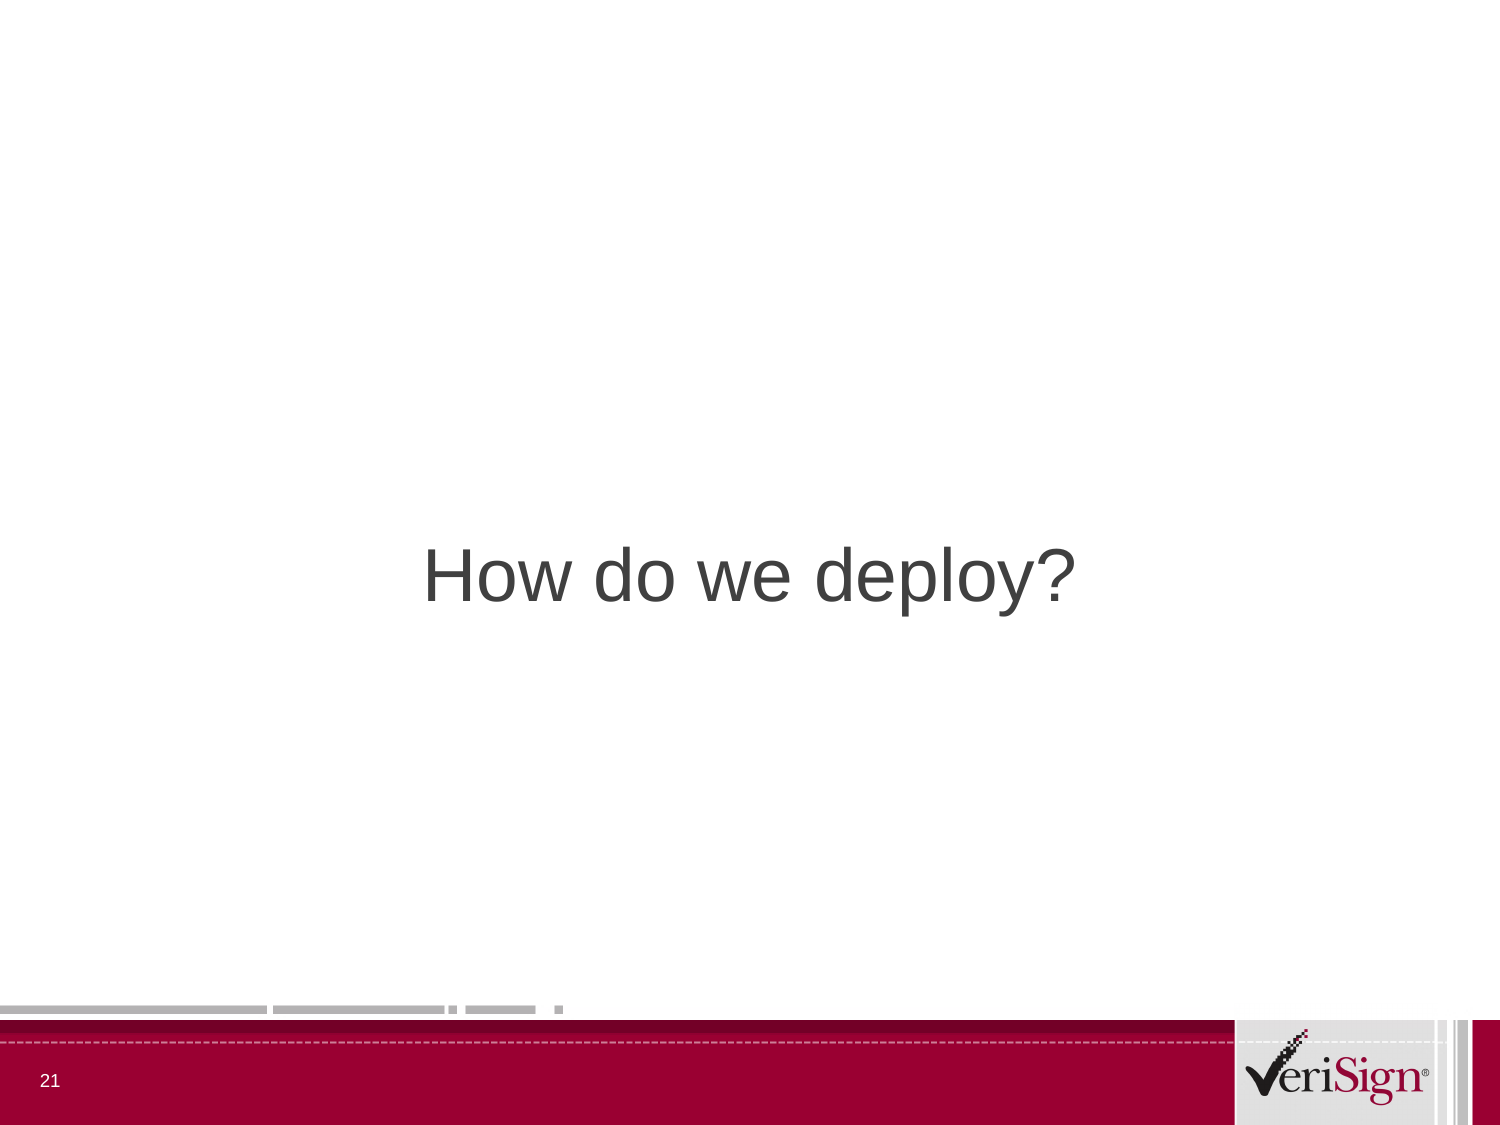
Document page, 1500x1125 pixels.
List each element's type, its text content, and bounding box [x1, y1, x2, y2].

title How do we deploy? [75, 387, 1426, 763]
